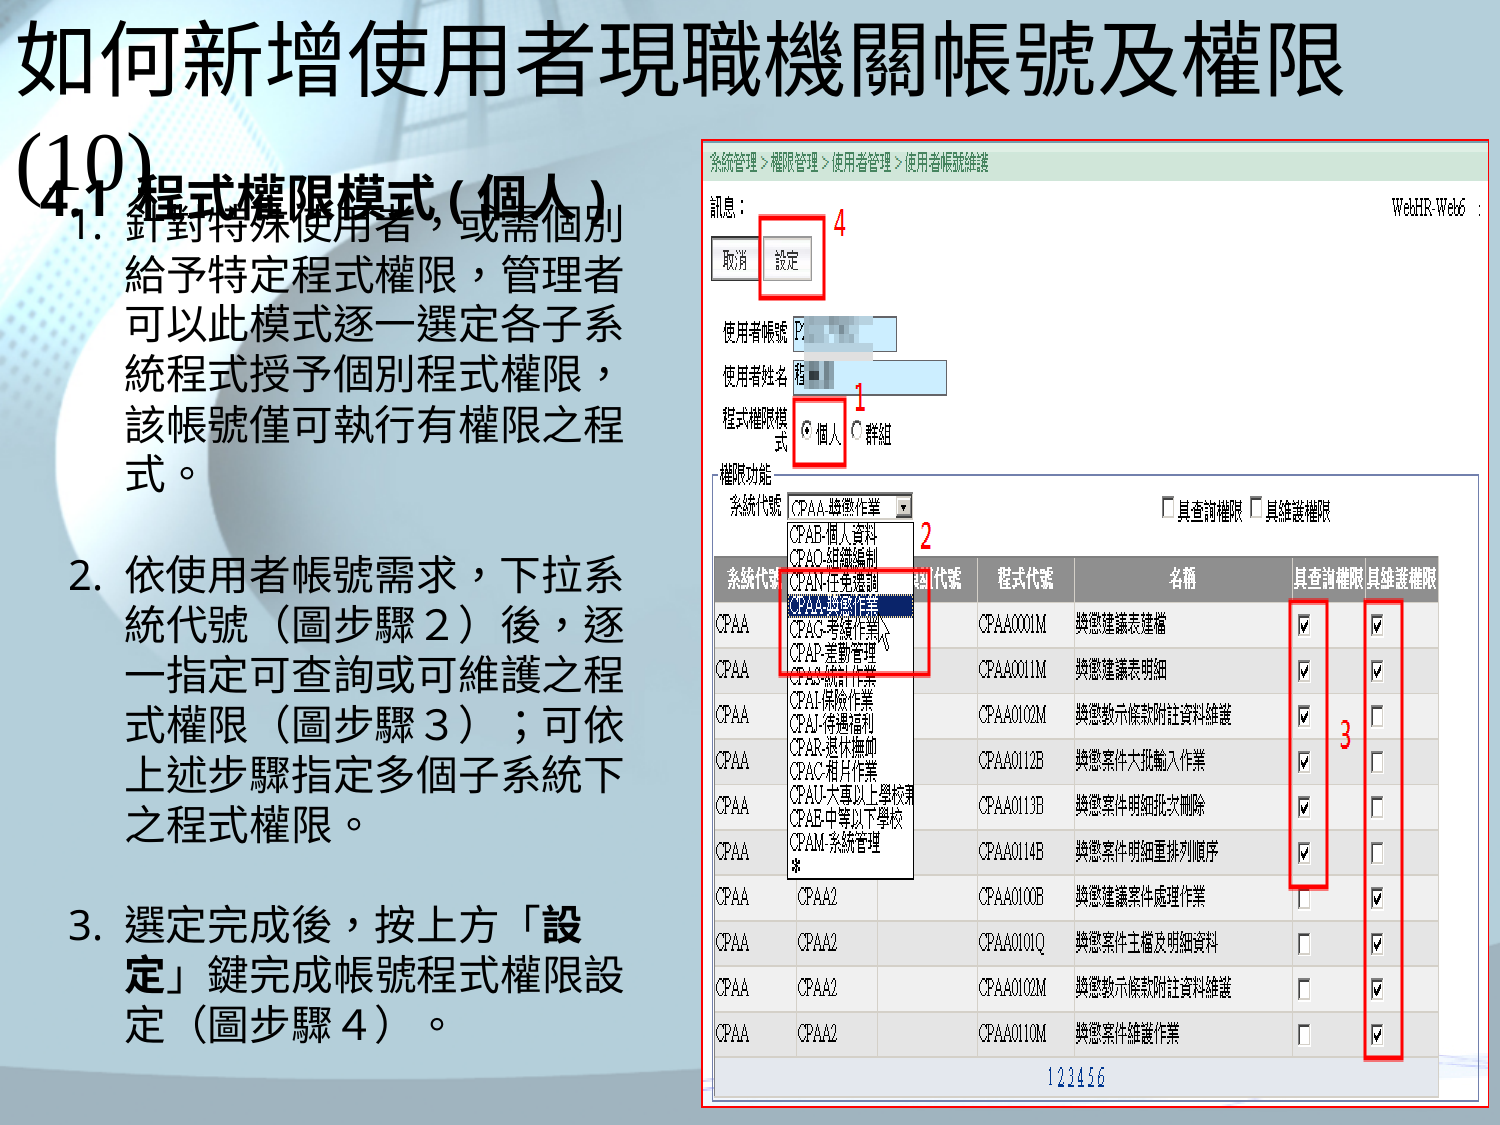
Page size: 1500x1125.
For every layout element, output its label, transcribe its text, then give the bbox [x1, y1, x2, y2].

title 如何新增使用者現職機關帳號及權限(10) [0, 0, 1500, 149]
text_box 4.1 程式權限模式(個人) [25, 142, 734, 272]
picture [702, 140, 1488, 1106]
text_box 1. 針對特殊使用者，或需個別給予特定程式權限，管理者可以此模式逐一選定各子系統程式授予個別程式權限，該帳號僅可執行有權限之程式。 2. 依使用者帳號需求，下拉系統代號（圖步驟２）後，逐一指定可查詢或可維護之程式權限（圖步驟３）；可依上述步驟指定多個子系統下之程式權限。 3. 選定完成後，按上方「設定」鍵完成帳號程式權限設定（圖步驟４）。 [53, 272, 673, 1056]
